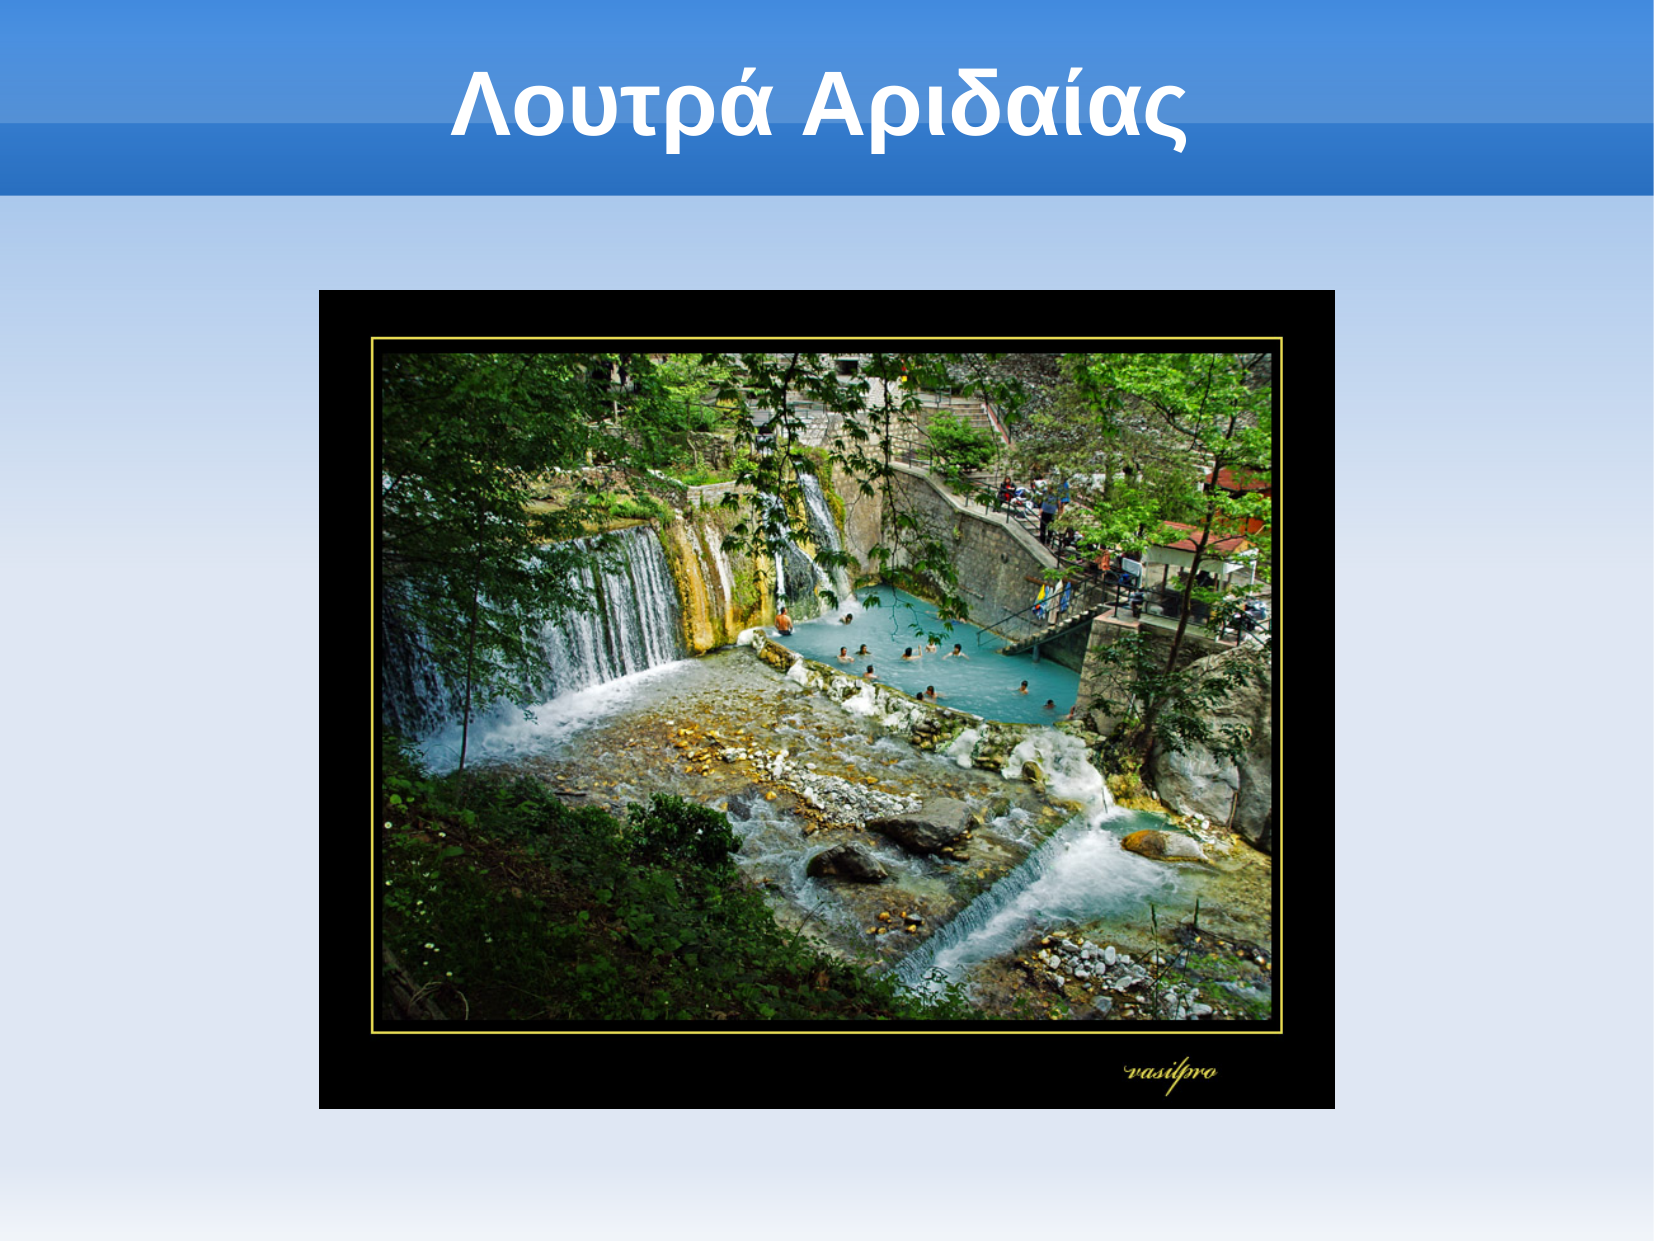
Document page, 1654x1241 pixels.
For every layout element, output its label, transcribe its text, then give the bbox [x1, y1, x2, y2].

title Λουτρά Αριδαίας [76, 0, 1565, 208]
picture [0, 0, 1654, 1241]
